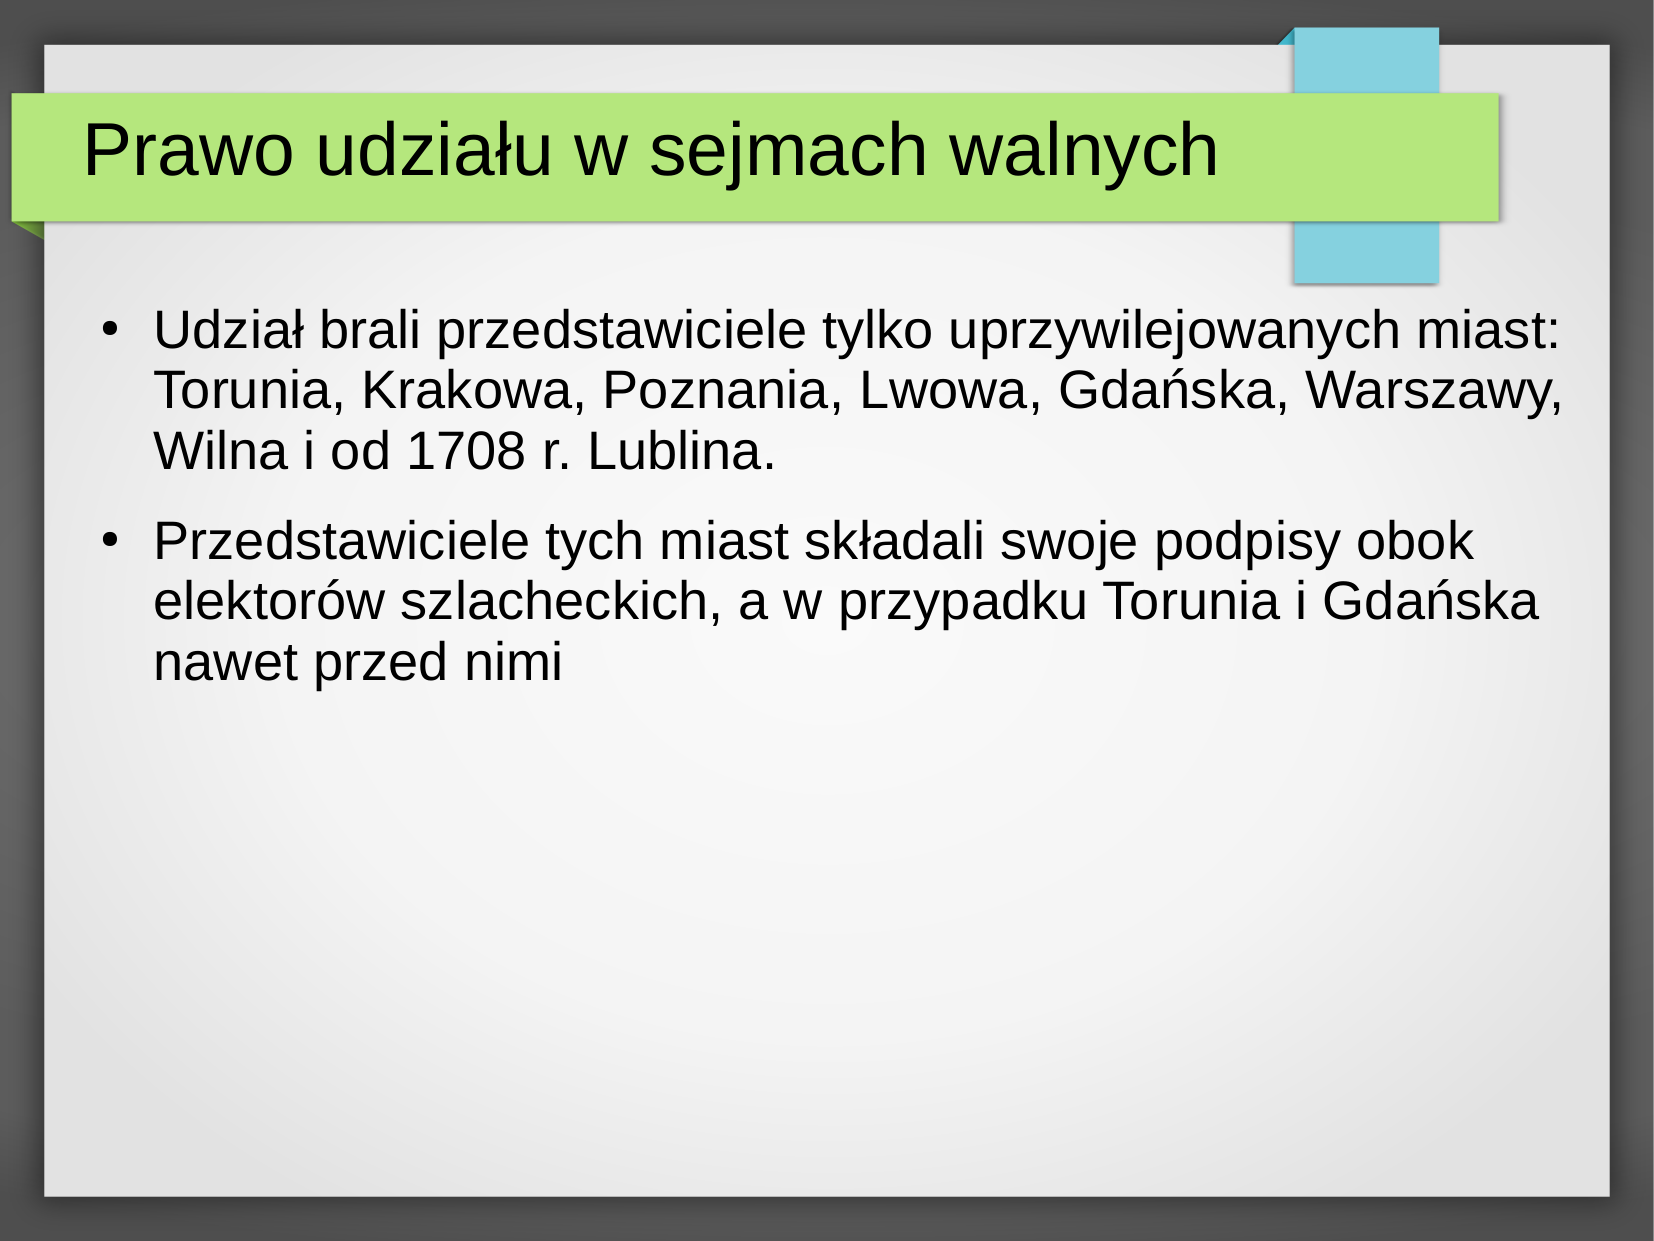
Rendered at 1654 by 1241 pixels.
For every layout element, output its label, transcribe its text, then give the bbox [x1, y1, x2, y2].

picture [0, 0, 1654, 1241]
list Udział brali przedstawiciele tylko uprzywilejowanych miast: Torunia, Krakowa, Poznania, Lwowa, Gdańska, Warszawy, Wilna i od 1708 r. Lublina. Przedstawiciele tych miast składali swoje podpisy obok elektorów szlacheckich, a w przypadku Torunia i Gdańska nawet przed nimi [82, 299, 1571, 1019]
title Prawo udziału w sejmach walnych [82, 47, 1571, 252]
